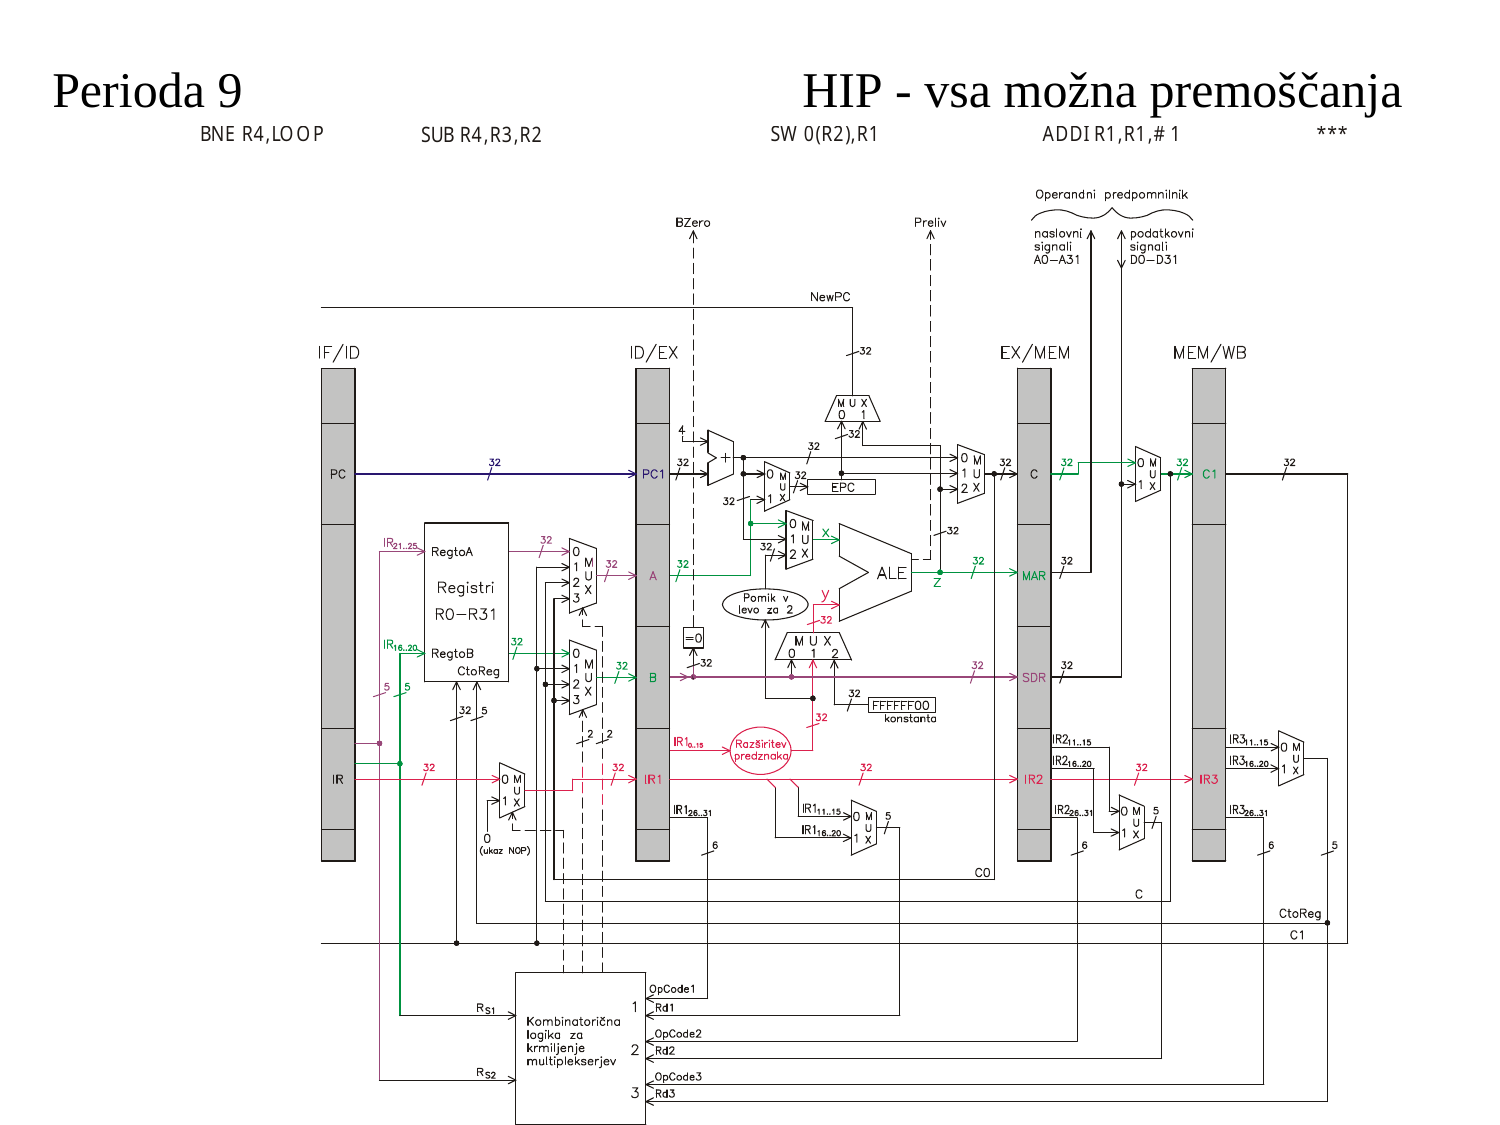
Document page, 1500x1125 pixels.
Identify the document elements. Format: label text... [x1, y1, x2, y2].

text_box Perioda 9 HIP - vsa možna premoščanja [37, 49, 1476, 126]
picture [200, 126, 1349, 1125]
